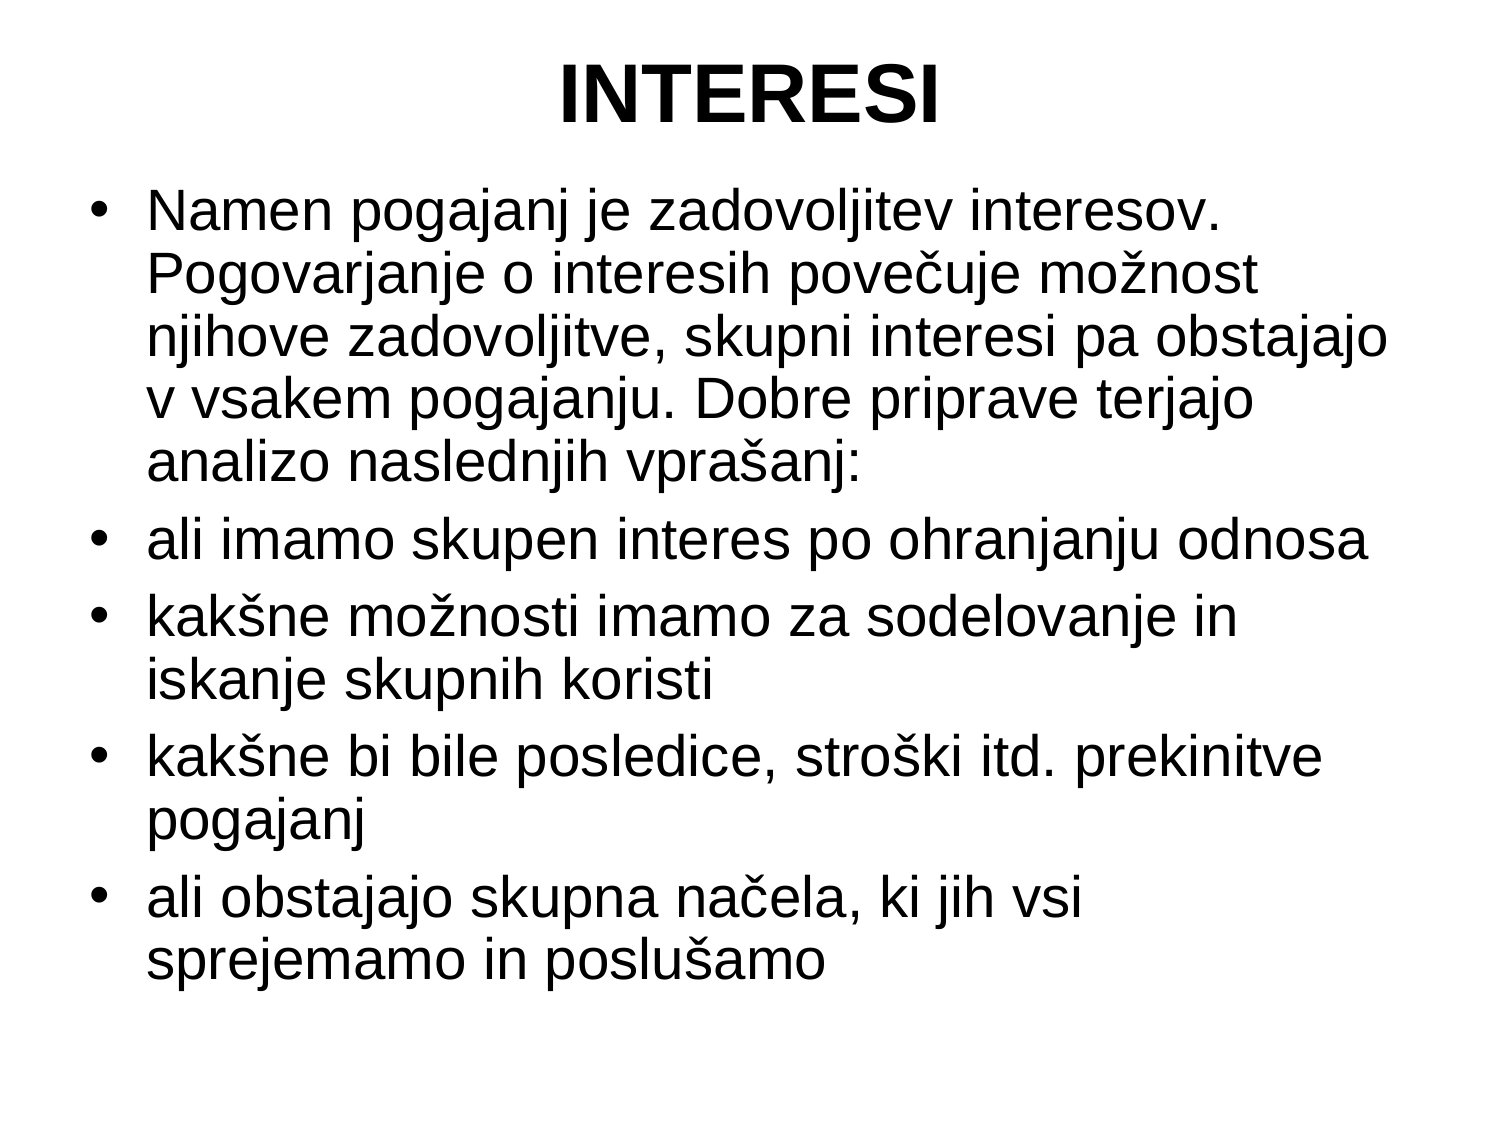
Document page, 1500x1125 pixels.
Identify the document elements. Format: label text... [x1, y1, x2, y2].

title INTERESI [75, 31, 1426, 172]
list Namen pogajanj je zadovoljitev interesov. Pogovarjanje o interesih povečuje možnost njihove zadovoljitve, skupni interesi pa obstajajo v vsakem pogajanju. Dobre priprave terjajo analizo naslednjih vprašanj: ali imamo skupen interes po ohranjanju odnosa kakšne možnosti imamo za sodelovanje in iskanje skupnih koristi kakšne bi bile posledice, stroški itd. prekinitve pogajanj ali obstajajo skupna načela, ki jih vsi sprejemamo in poslušamo [75, 172, 1426, 1005]
